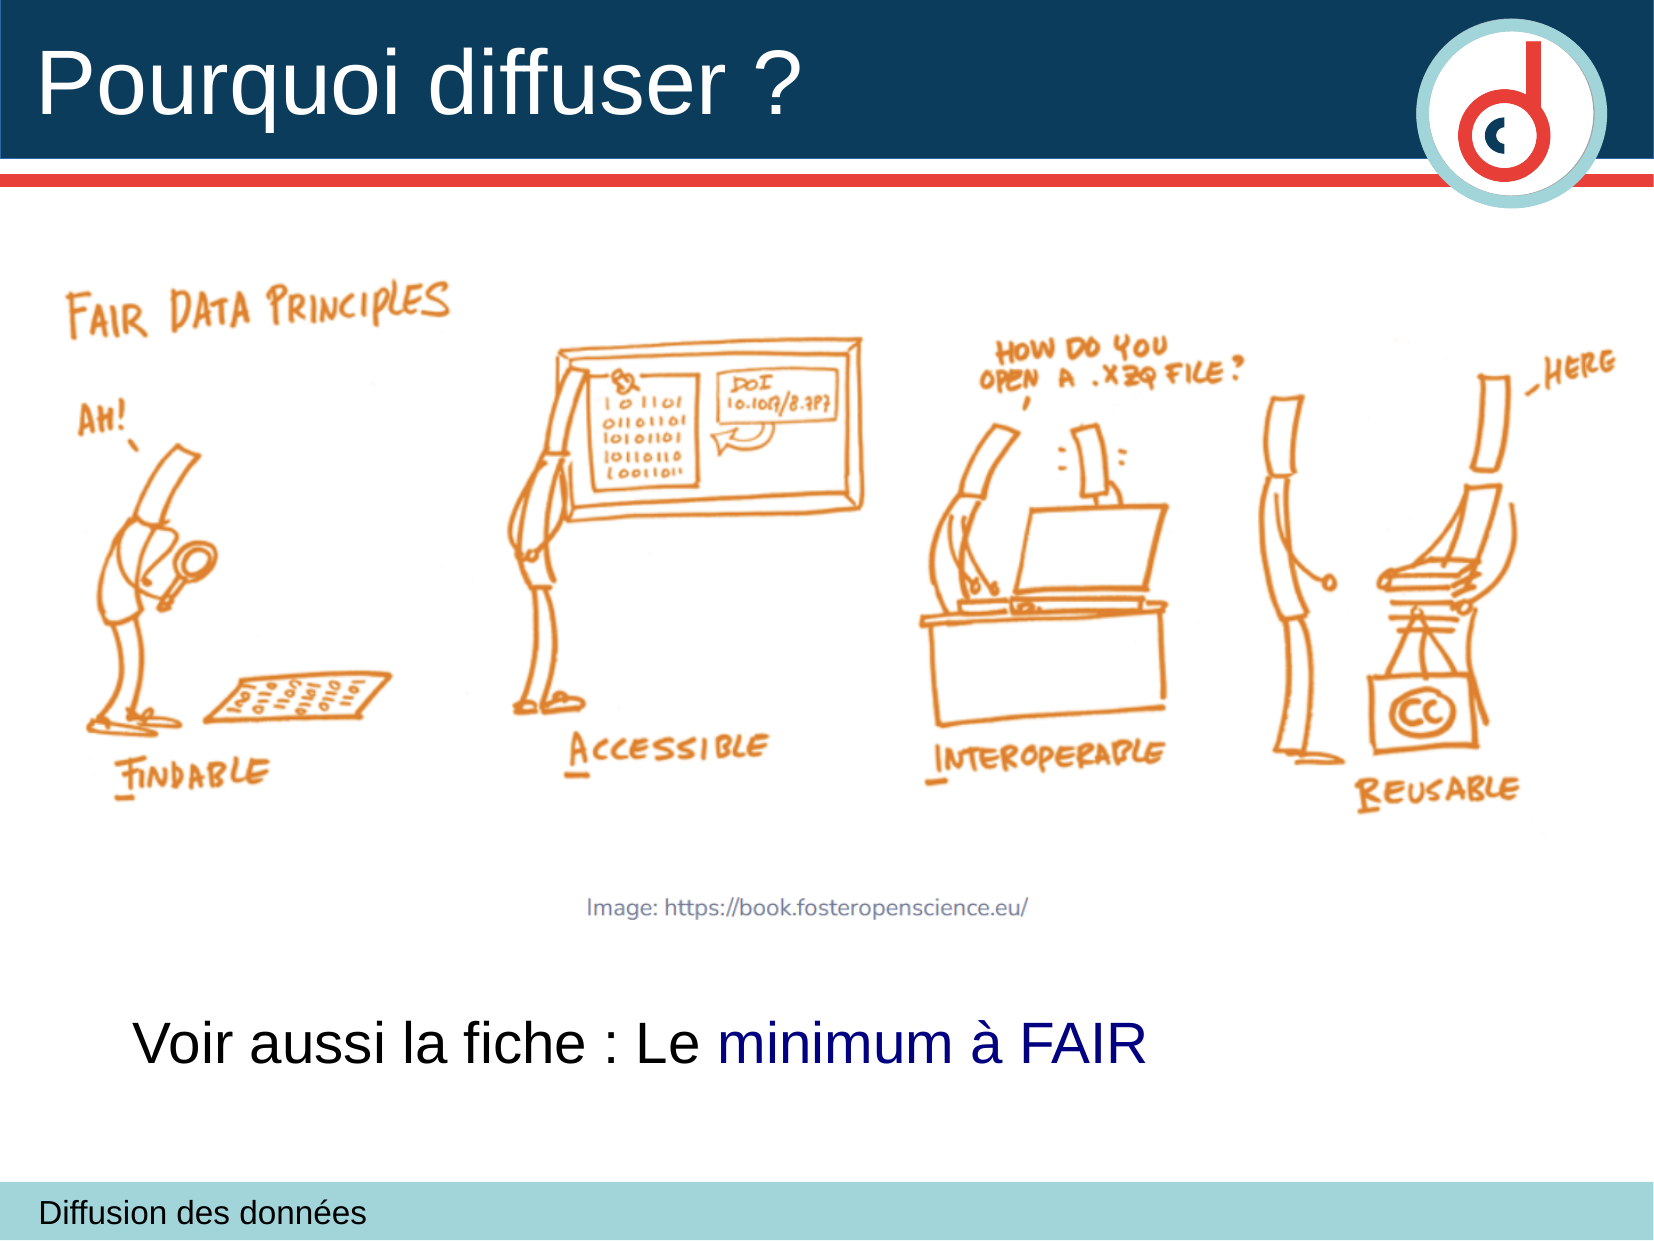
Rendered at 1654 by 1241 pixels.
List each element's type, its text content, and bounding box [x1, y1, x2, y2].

title Pourquoi diffuser ? [35, 11, 1430, 159]
text_box Voir aussi la fiche : Le minimum à FAIR [118, 1003, 1506, 1123]
picture [20, 253, 1634, 945]
text_box Diffusion des données [23, 1187, 621, 1241]
